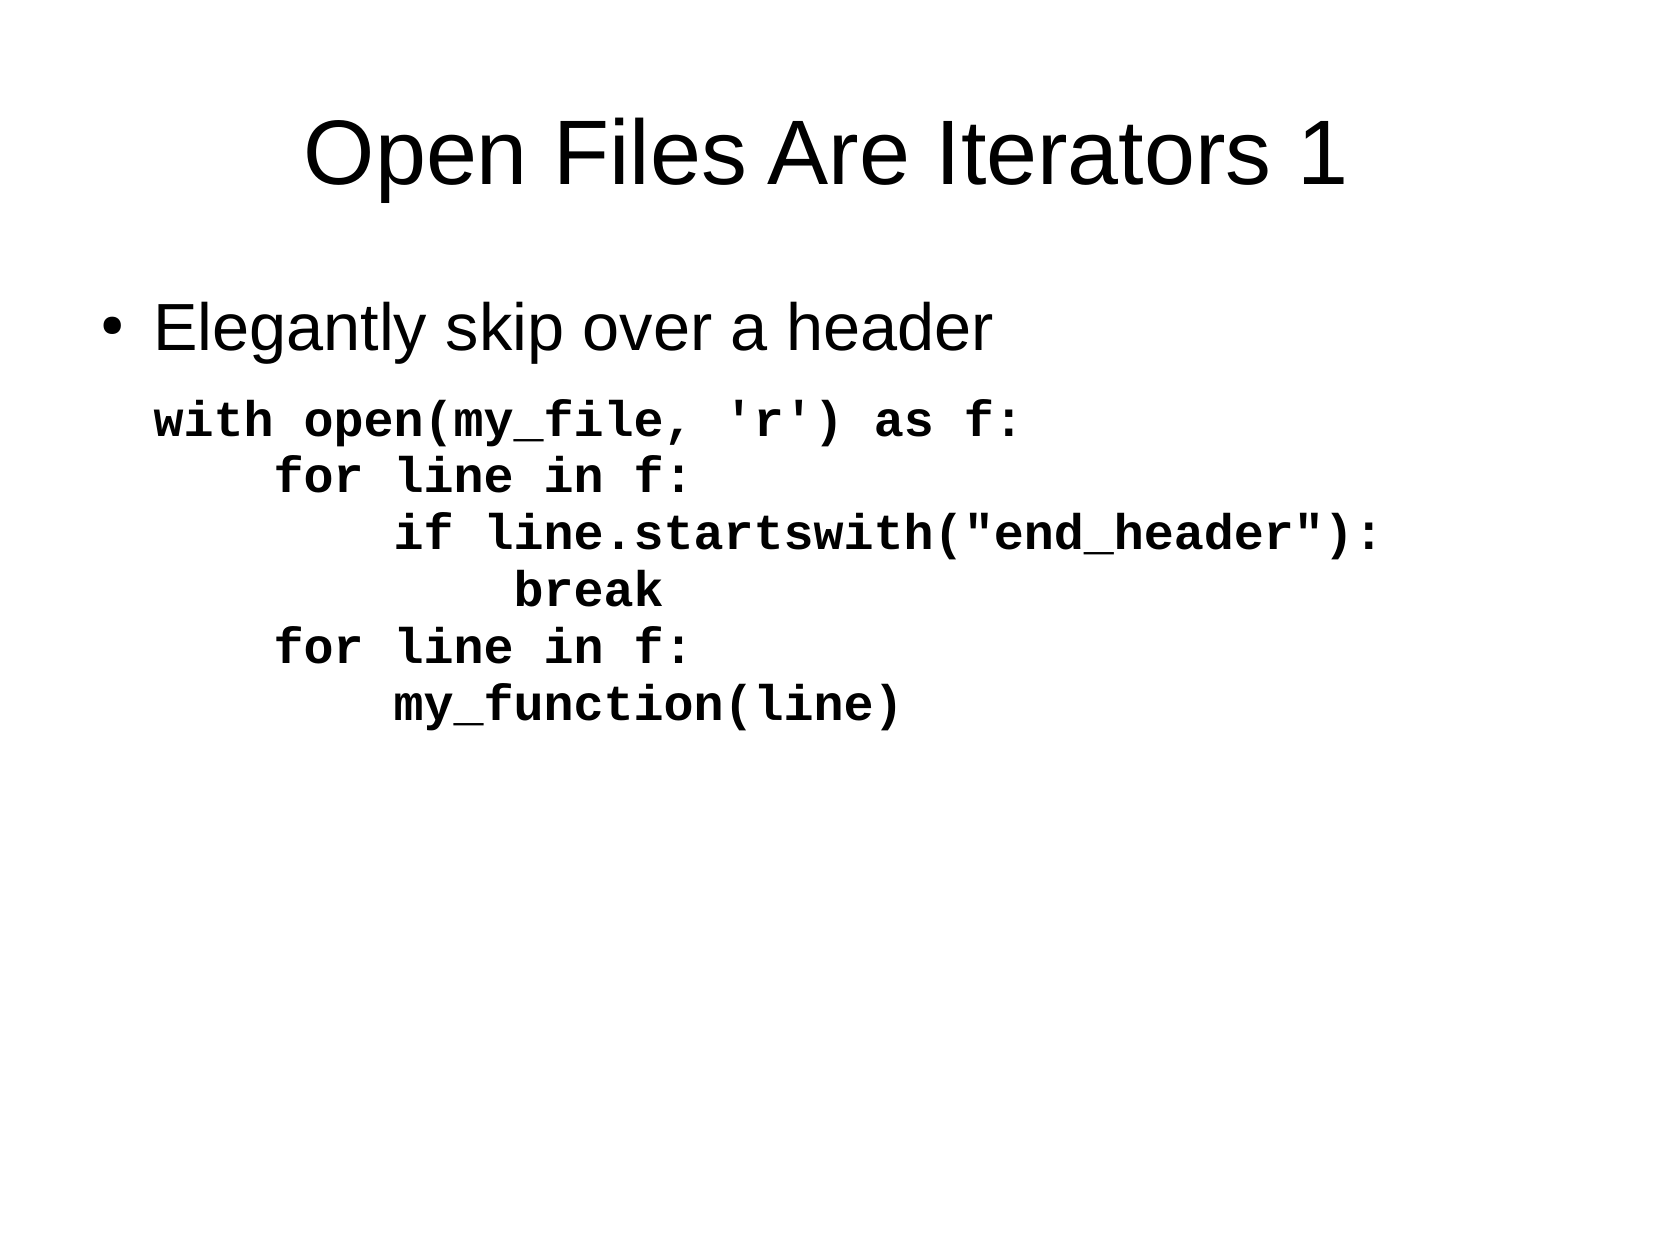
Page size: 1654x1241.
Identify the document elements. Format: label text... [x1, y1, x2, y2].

list Elegantly skip over a header with open(my_file, 'r') as f: for line in f: if line.startswith("end_header"): break for line in f: my_function(line) [82, 290, 1571, 1010]
title Open Files Are Iterators 1 [82, 49, 1571, 257]
